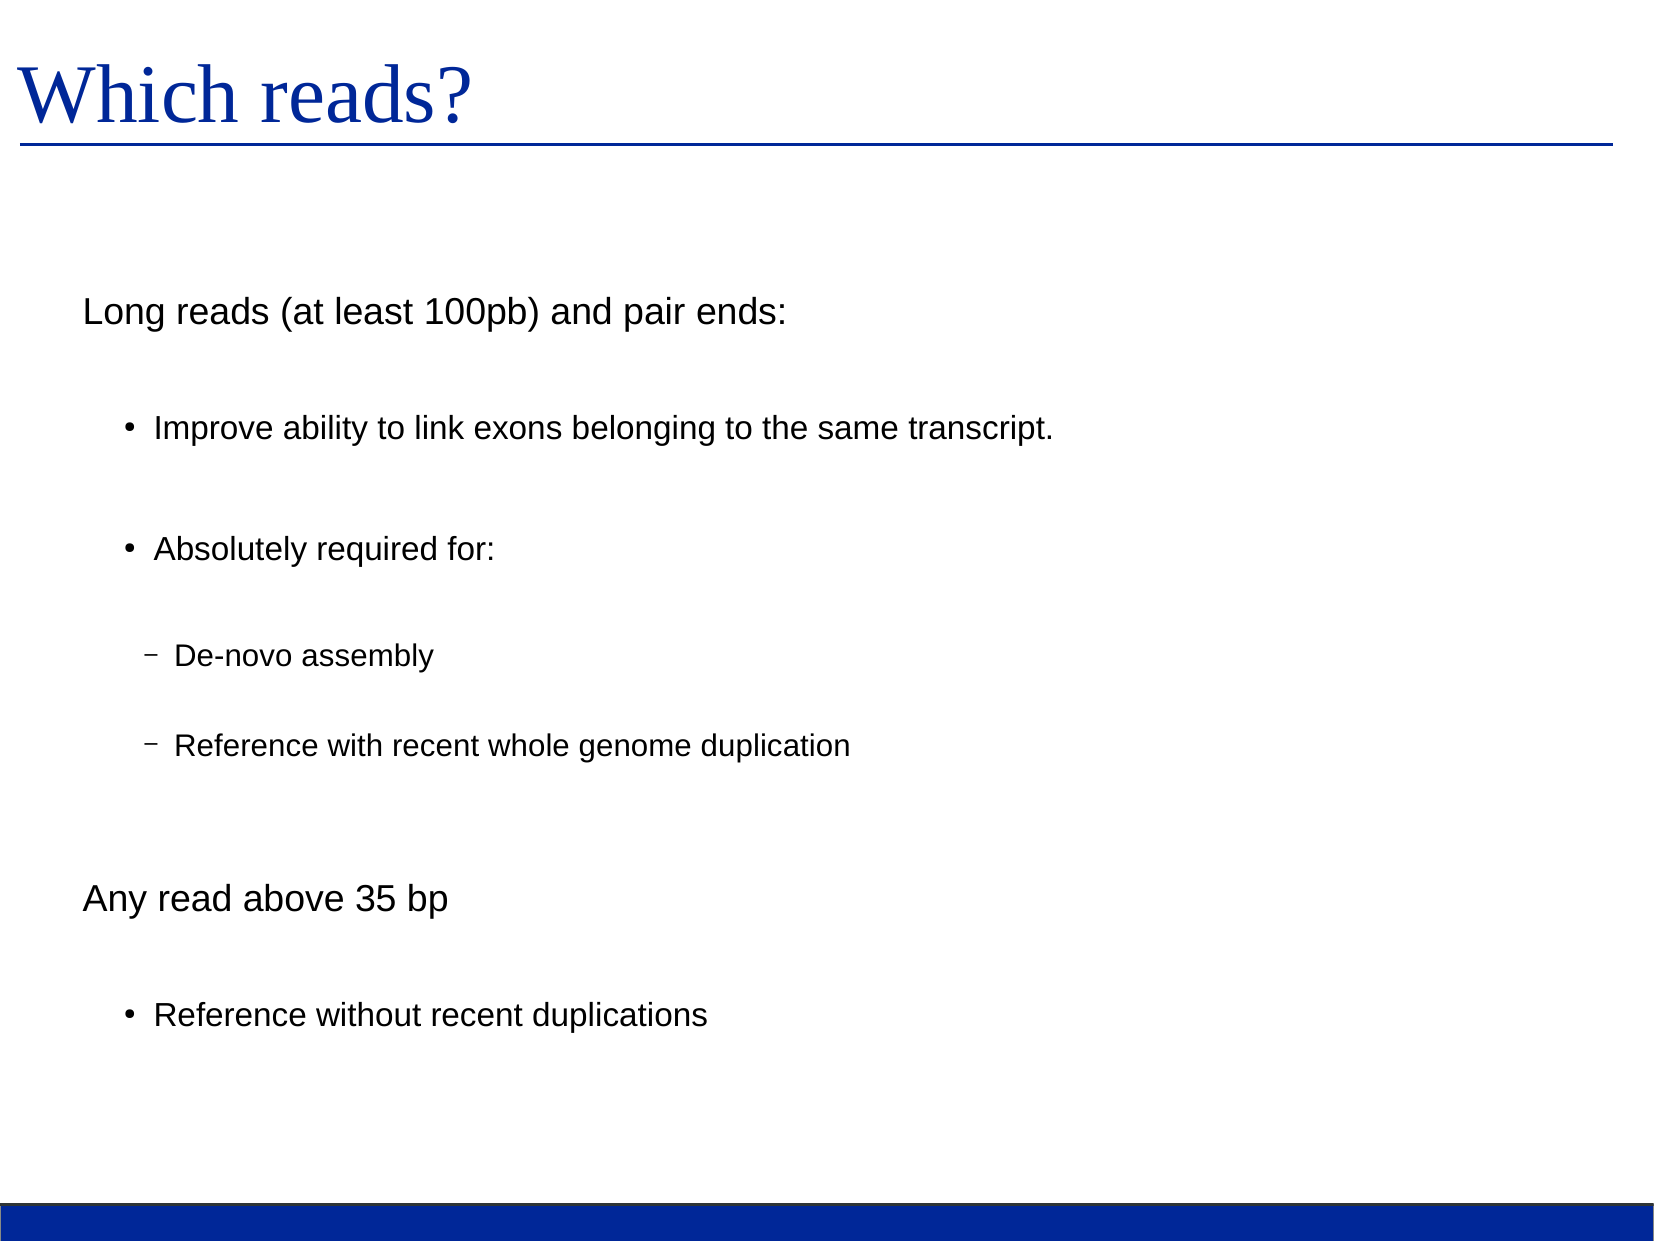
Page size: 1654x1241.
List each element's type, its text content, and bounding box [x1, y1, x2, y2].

list Long reads (at least 100pb) and pair ends: Improve ability to link exons belonging to the same transcript. Absolutely required for: De-novo assembly Reference with recent whole genome duplication Any read above 35 bp Reference without recent duplications [82, 290, 1571, 1109]
title Which reads? [17, 0, 1589, 198]
